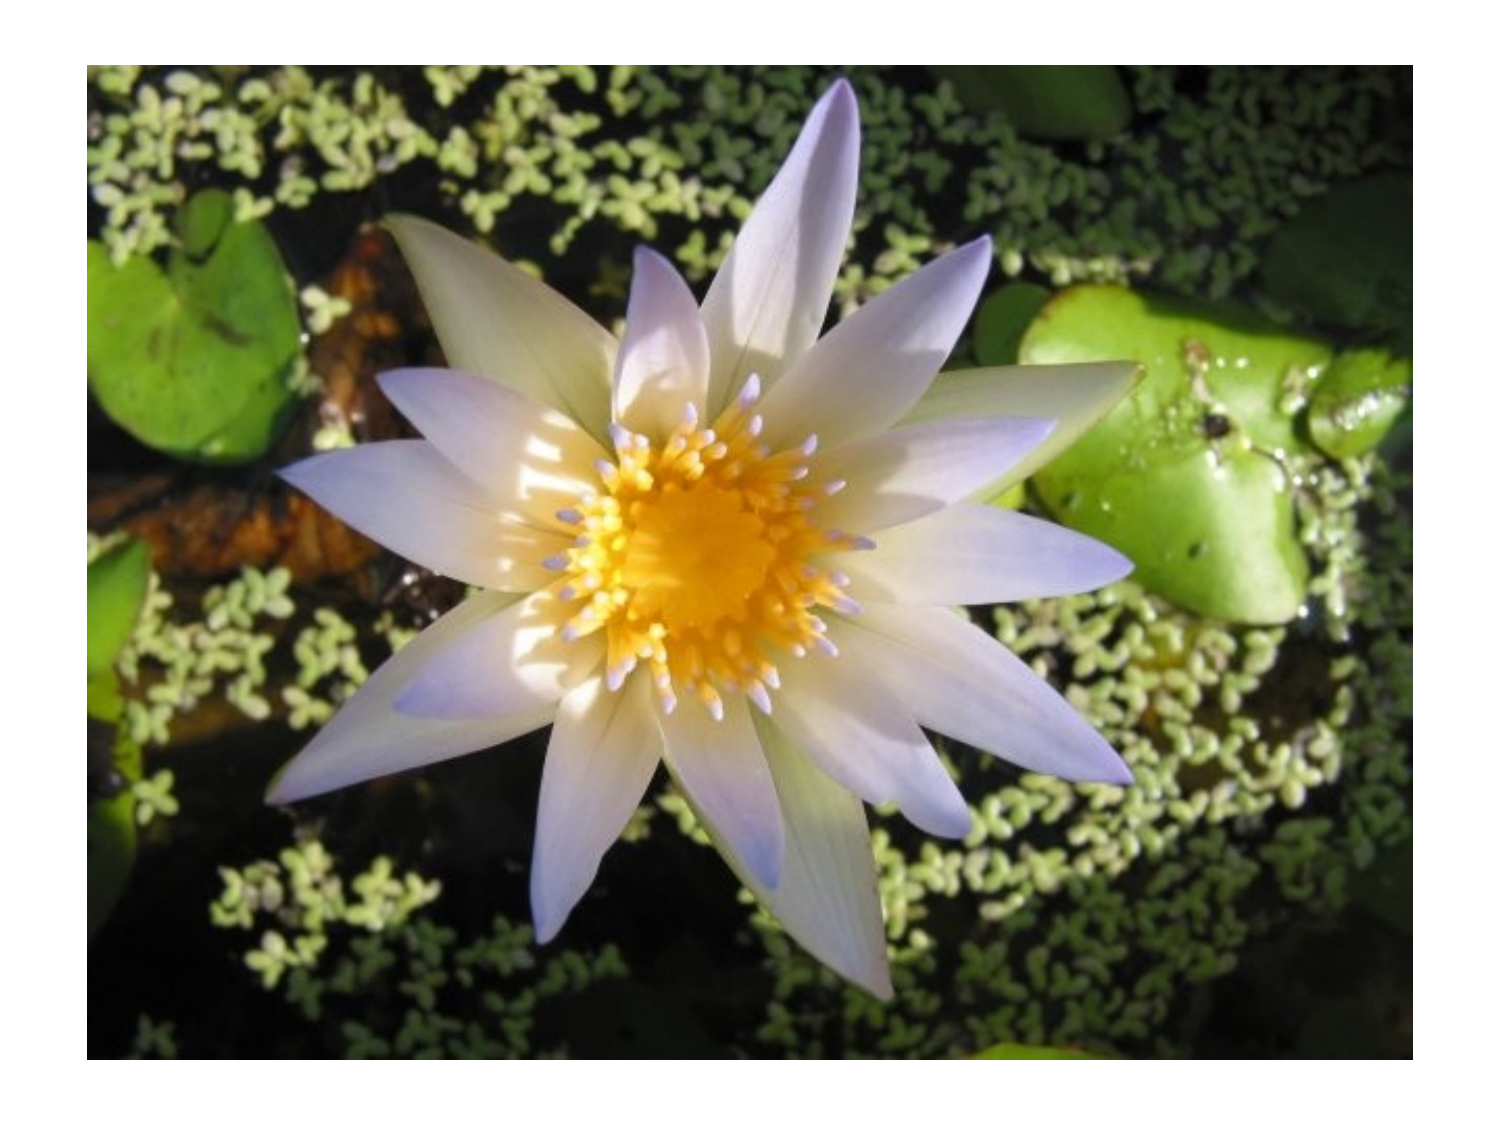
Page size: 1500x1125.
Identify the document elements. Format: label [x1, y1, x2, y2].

picture [87, 65, 1413, 1060]
